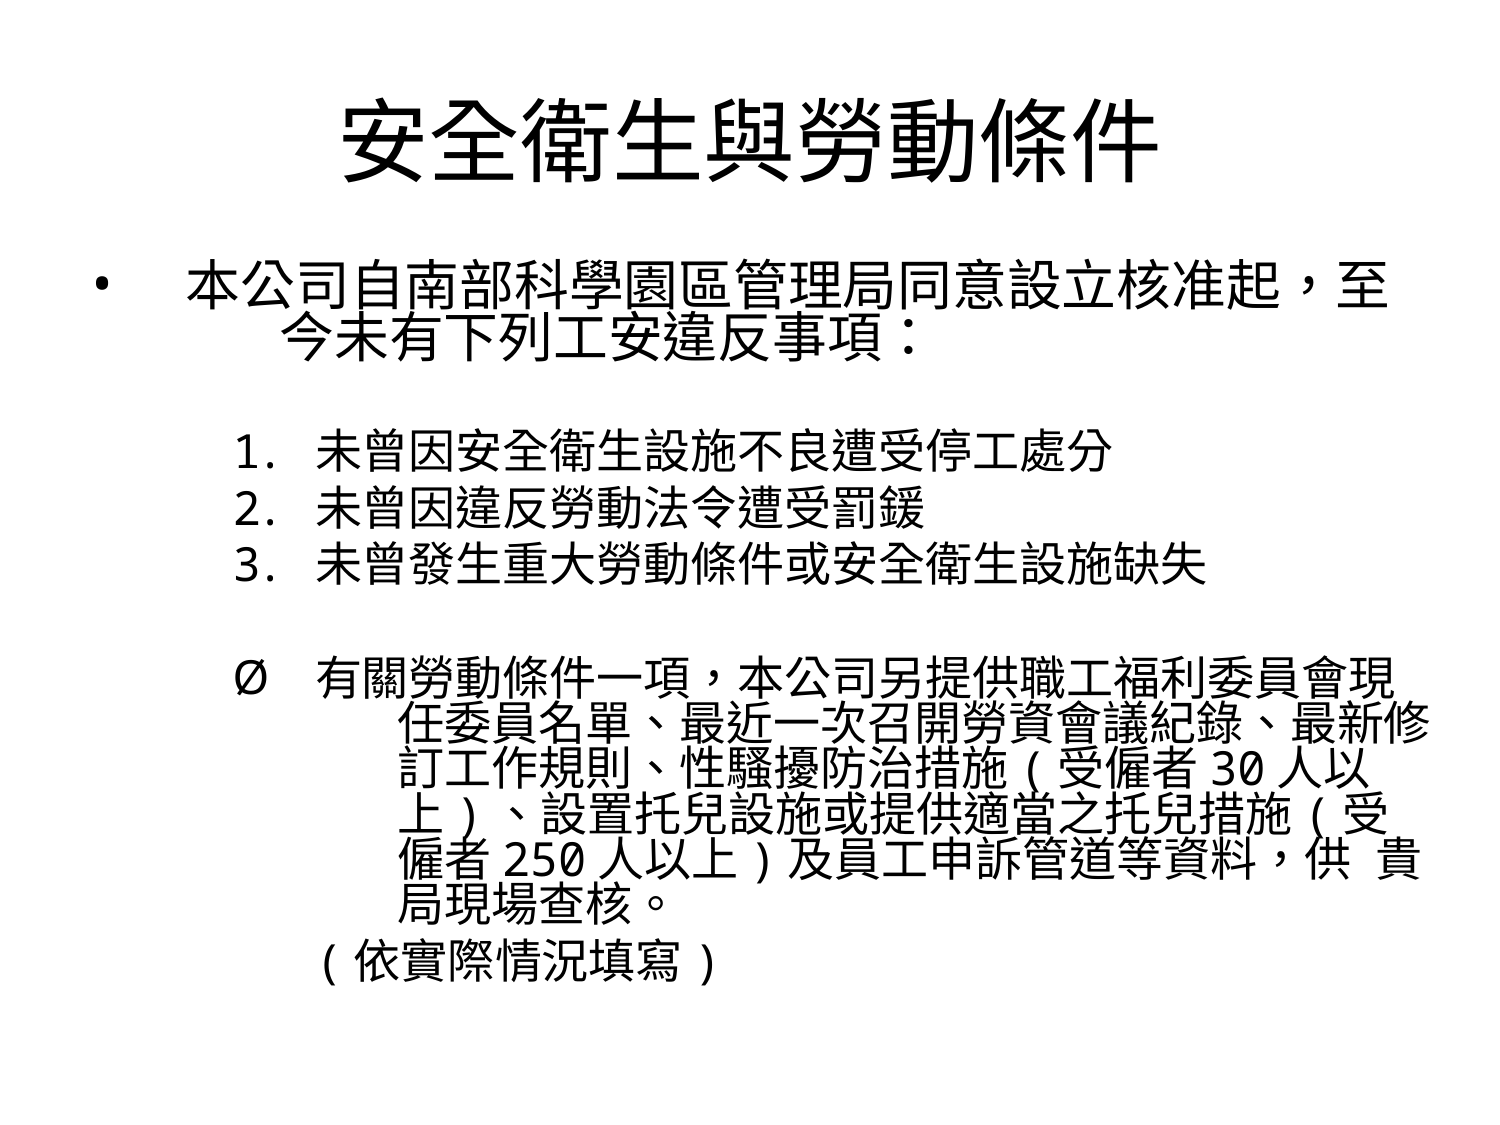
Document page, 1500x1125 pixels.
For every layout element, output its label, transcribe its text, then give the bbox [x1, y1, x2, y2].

title 安全衛生與勞動條件 [75, 45, 1426, 233]
list 本公司自南部科學園區管理局同意設立核准起，至今未有下列工安違反事項： 未曾因安全衛生設施不良遭受停工處分 未曾因違反勞動法令遭受罰鍰 未曾發生重大勞動條件或安全衛生設施缺失 有關勞動條件一項，本公司另提供職工福利委員會現任委員名單、最近一次召開勞資會議紀錄、最新修訂工作規則、性騷擾防治措施(受僱者30人以上)、設置托兒設施或提供適當之托兒措施(受僱者250人以上)及員工申訴管道等資料，供 貴局現場查核。 (依實際情況填寫) [76, 255, 1447, 1000]
